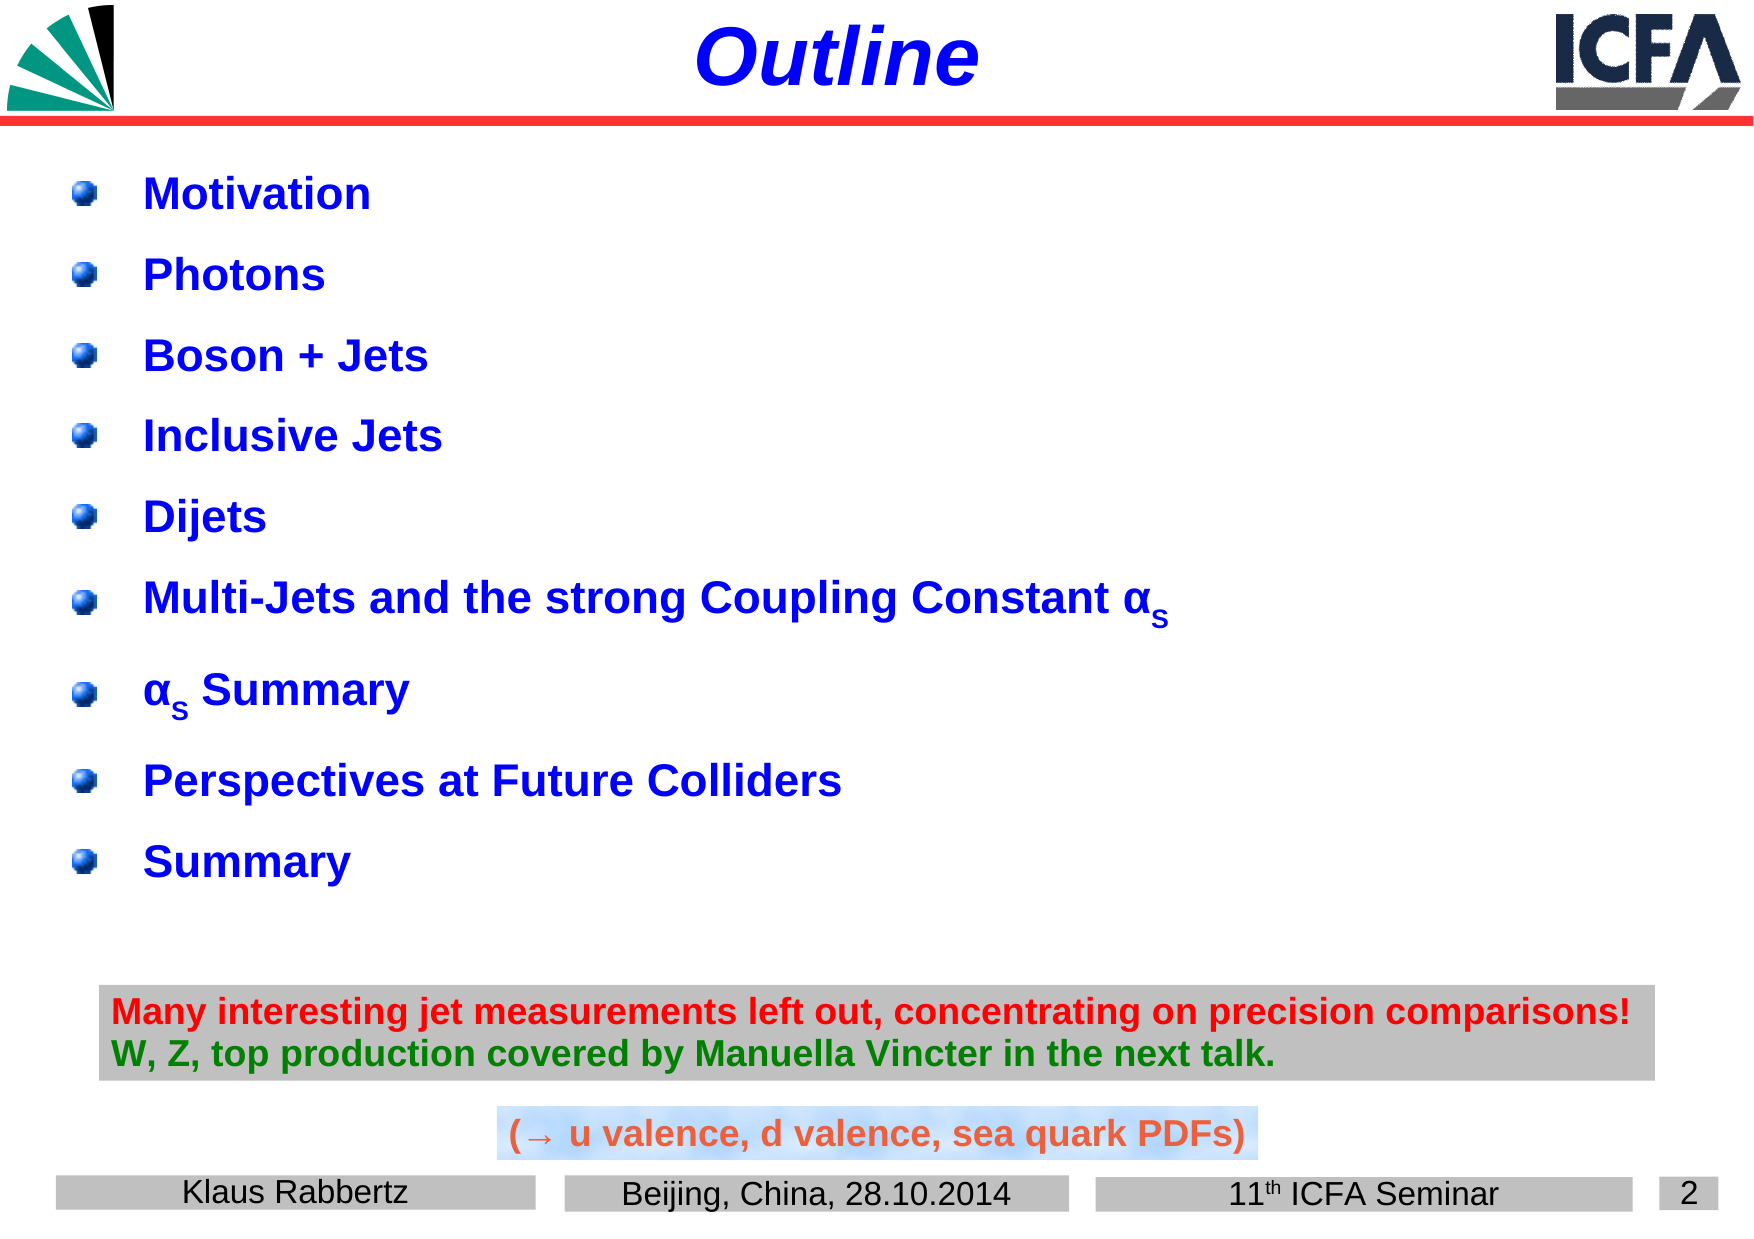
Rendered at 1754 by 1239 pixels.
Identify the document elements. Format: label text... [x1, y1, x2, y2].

text_box (→ u valence, d valence, sea quark PDFs) [496, 1106, 1257, 1160]
picture [7, 5, 114, 112]
list Motivation Photons Boson + Jets Inclusive Jets Dijets Multi-Jets and the strong Coupling Constant αS αS Summary Perspectives at Future Colliders Summary [60, 167, 1694, 980]
text_box Many interesting jet measurements left out, concentrating on precision comparisons! W, Z, top production covered by Manuella Vincter in the next talk. [99, 984, 1655, 1081]
title Outline [129, 0, 1545, 114]
picture [1556, 14, 1741, 110]
